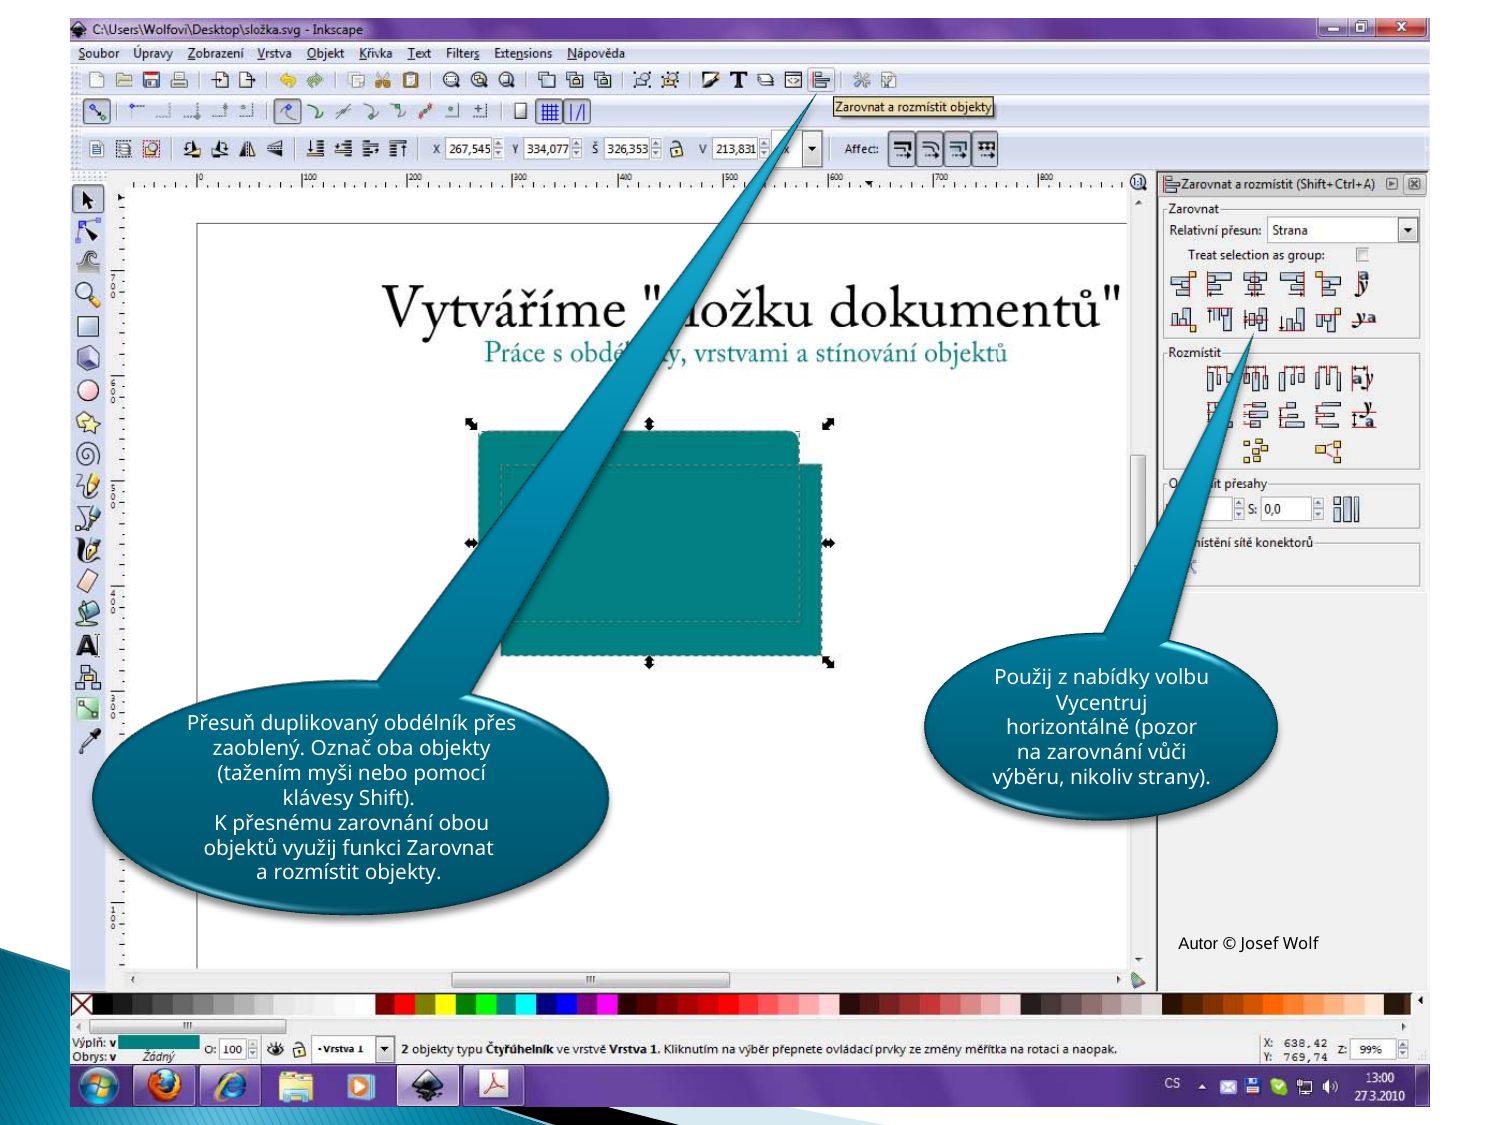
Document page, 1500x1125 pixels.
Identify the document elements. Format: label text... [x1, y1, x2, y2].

text_box Použij z nabídky volbu Vycentruj horizontálně (pozor na zarovnání vůči výběru, nikoliv strany). [977, 660, 1226, 793]
picture [0, 18, 1430, 1125]
text_box Autor © Josef Wolf [1163, 904, 1430, 961]
text_box Přesuň duplikovaný obdélník přes zaoblený. Označ oba objekty (tažením myši nebo pomocí klávesy Shift). K přesnému zarovnání obou objektů využij funkci Zarovnat a rozmístit objekty. [169, 713, 534, 880]
